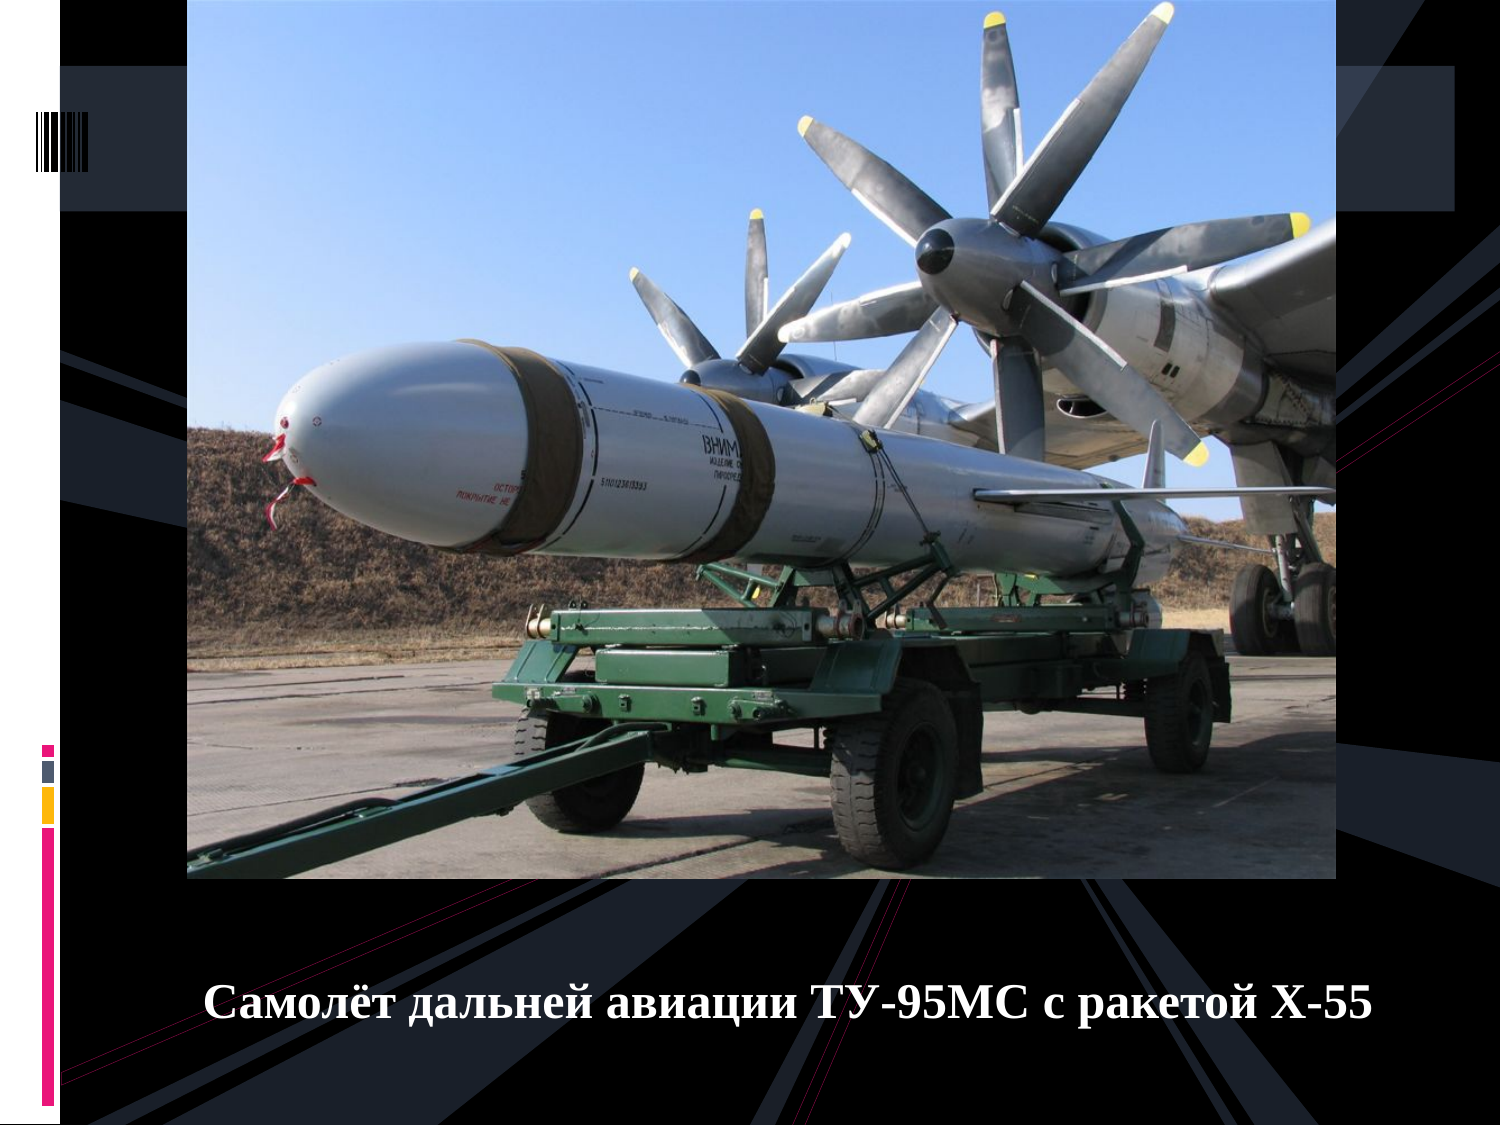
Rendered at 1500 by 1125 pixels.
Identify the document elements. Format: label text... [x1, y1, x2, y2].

text_box Самолёт дальней авиации ТУ-95МС с ракетой Х-55 [187, 960, 1395, 1037]
picture [187, 0, 1336, 879]
